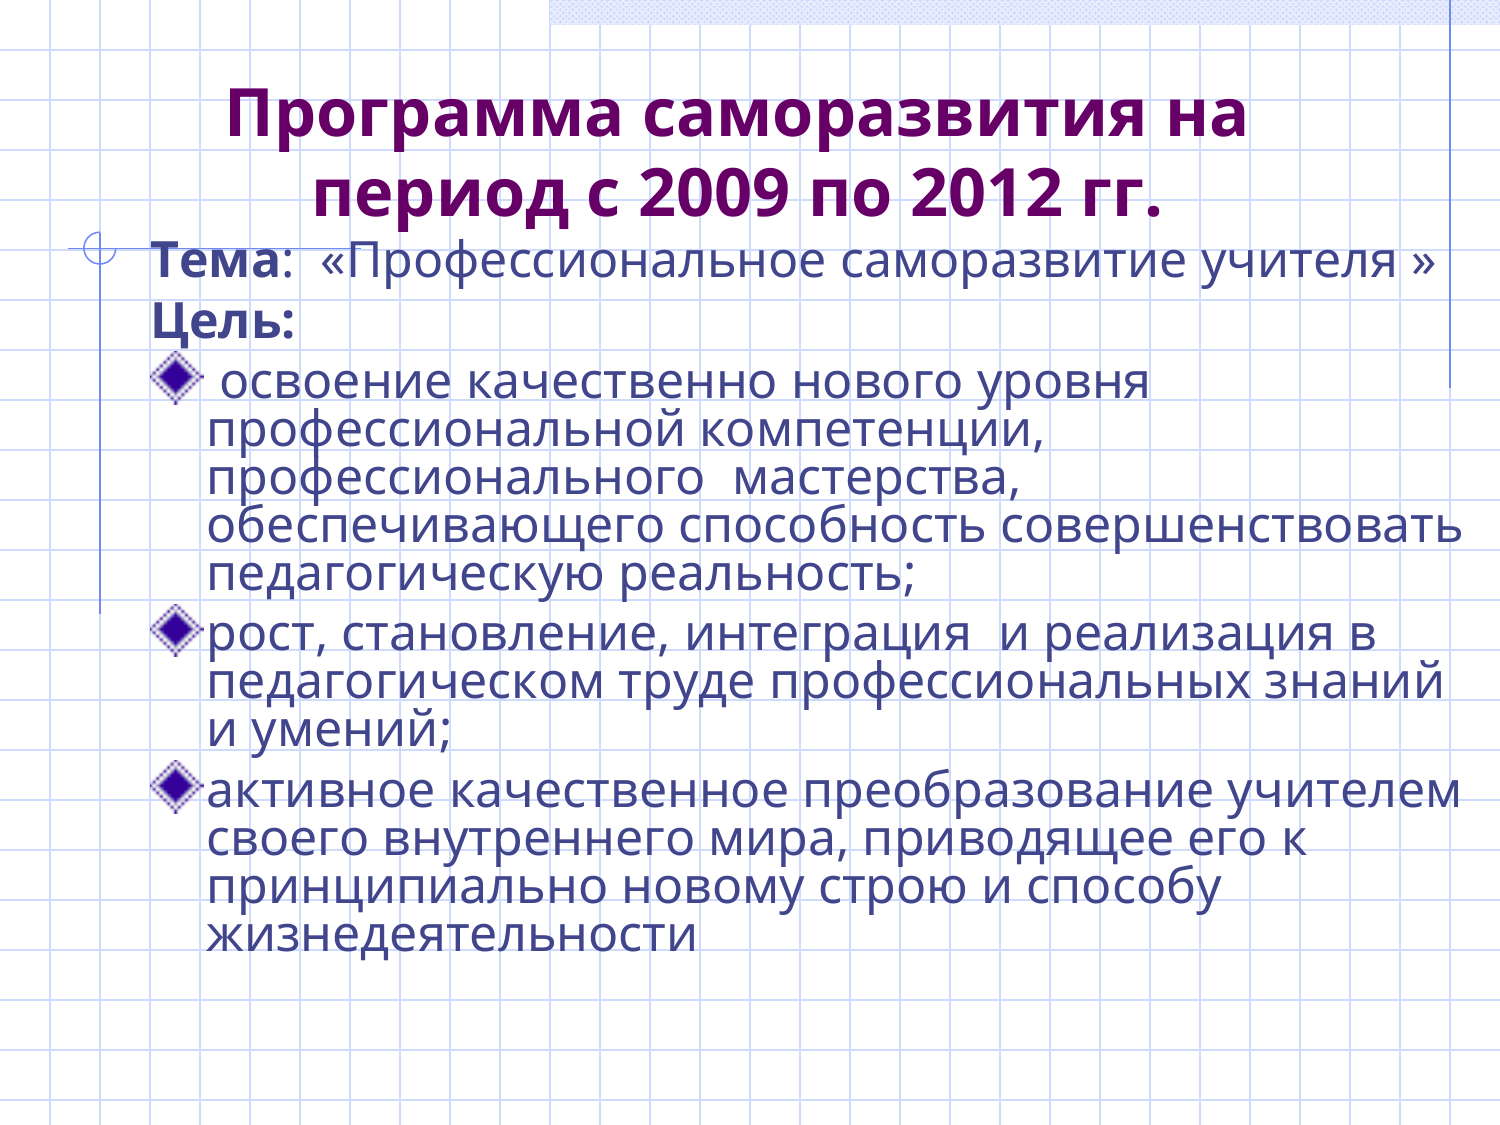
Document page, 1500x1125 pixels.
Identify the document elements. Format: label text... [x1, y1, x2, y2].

picture [1451, 0, 1500, 25]
title Программа саморазвития на период с 2009 по 2012 гг. [99, 49, 1375, 238]
picture [549, 0, 1449, 25]
list Тема: «Профессиональное саморазвитие учителя » Цель: освоение качественно нового уровня профессиональной компетенции, профессионального мастерства, обеспечивающего способность совершенствовать педагогическую реальность; рост, становление, интеграция и реализация в педагогическом труде профессиональных знаний и умений; активное качественное преобразование учителем своего внутреннего мира, приводящее его к принципиально новому строю и способу жизнедеятельности [135, 231, 1500, 976]
